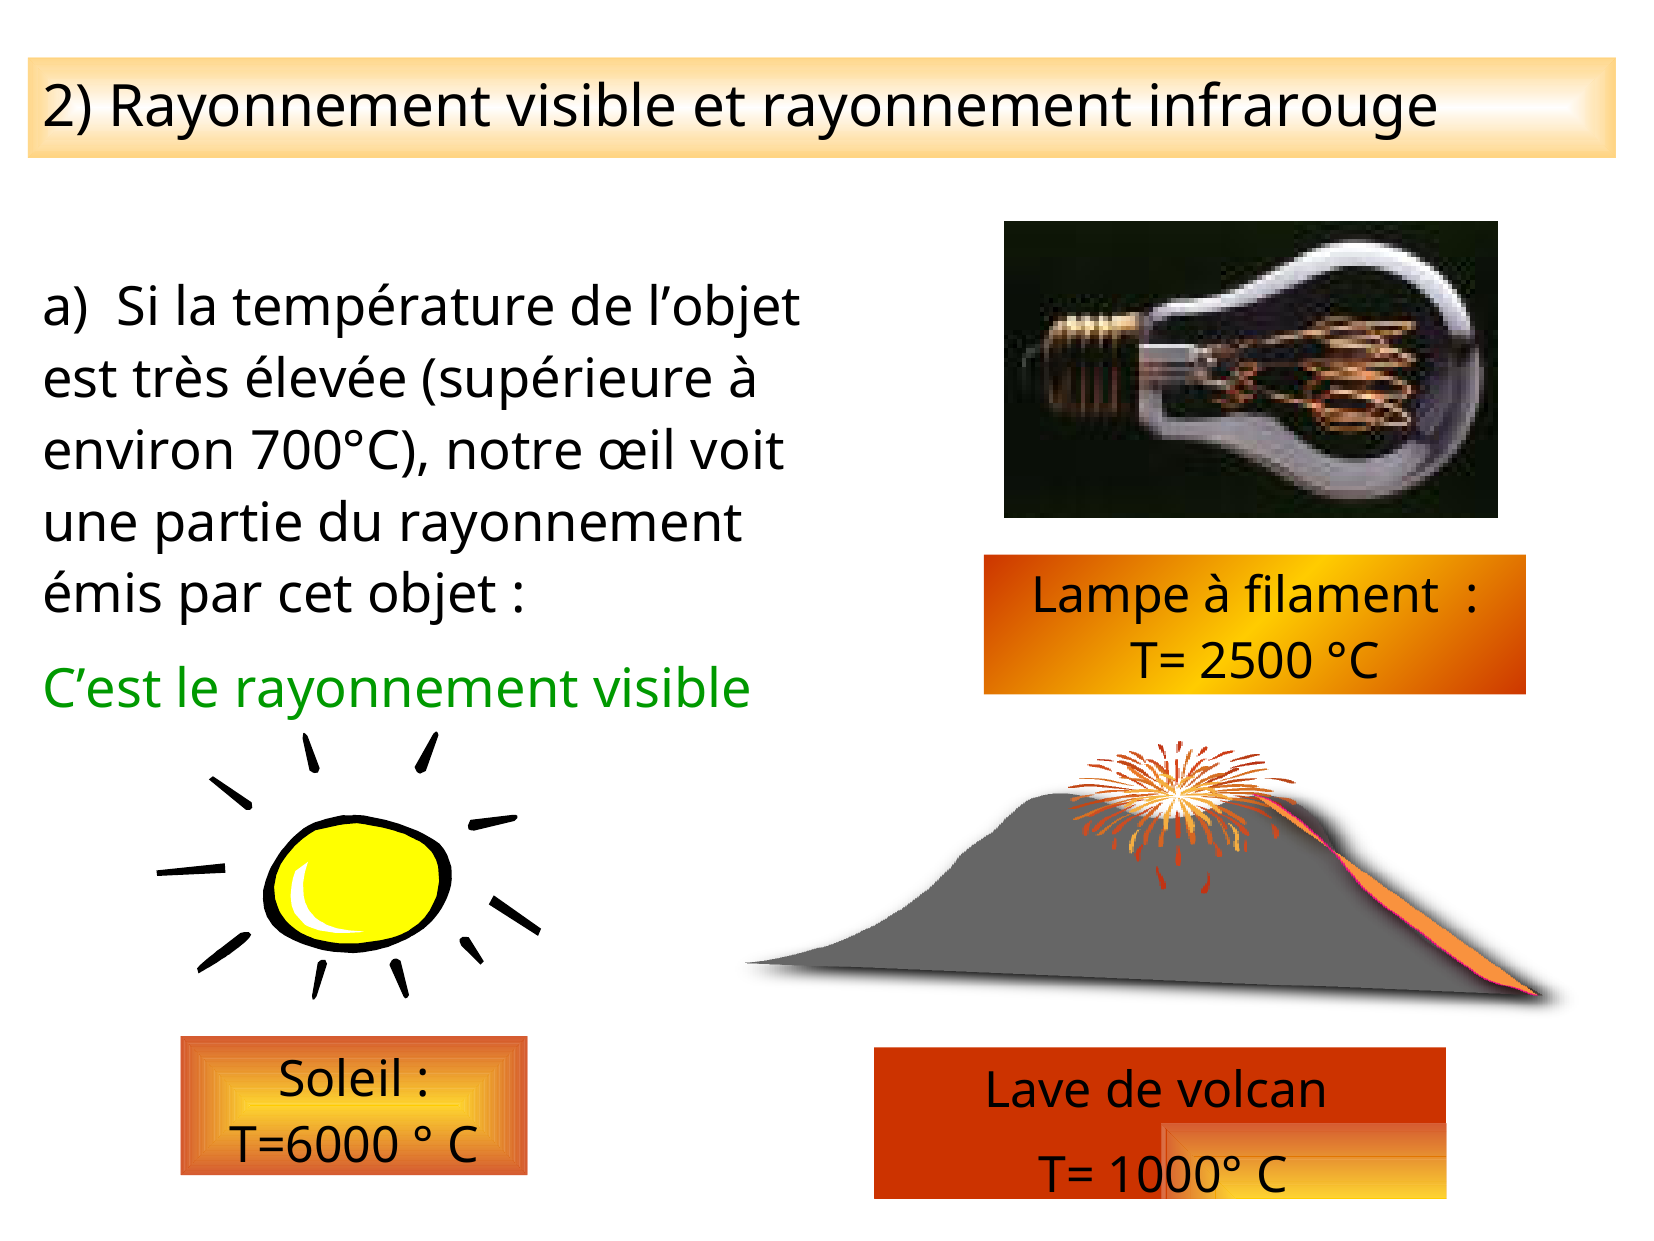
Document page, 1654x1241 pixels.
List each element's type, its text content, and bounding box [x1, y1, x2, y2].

text_box [311, 959, 328, 1000]
text_box Lampe à filament : T= 2500 °C [983, 552, 1527, 694]
text_box Soleil : T=6000 ° C [180, 1036, 528, 1169]
picture [722, 741, 1591, 1023]
text_box 2) Rayonnement visible et rayonnement infrarouge [27, 57, 1617, 158]
text_box [262, 814, 452, 954]
text_box [197, 932, 252, 974]
picture [1004, 221, 1498, 518]
text_box Lave de volcan T= 1000° C [877, 1047, 1450, 1198]
text_box [389, 958, 410, 999]
text_box [414, 731, 439, 774]
text_box [180, 1169, 528, 1176]
text_box a) Si la température de l’objet est très élevée (supérieure à environ 700°C), notre œil voit une partie du rayonnement émis par cet objet : C’est le rayonnement visible [27, 260, 879, 678]
text_box [488, 895, 542, 936]
text_box [459, 936, 484, 965]
text_box [302, 732, 320, 774]
text_box [208, 776, 253, 810]
text_box [467, 814, 518, 831]
text_box [156, 863, 226, 876]
text_box [874, 1047, 1447, 1199]
